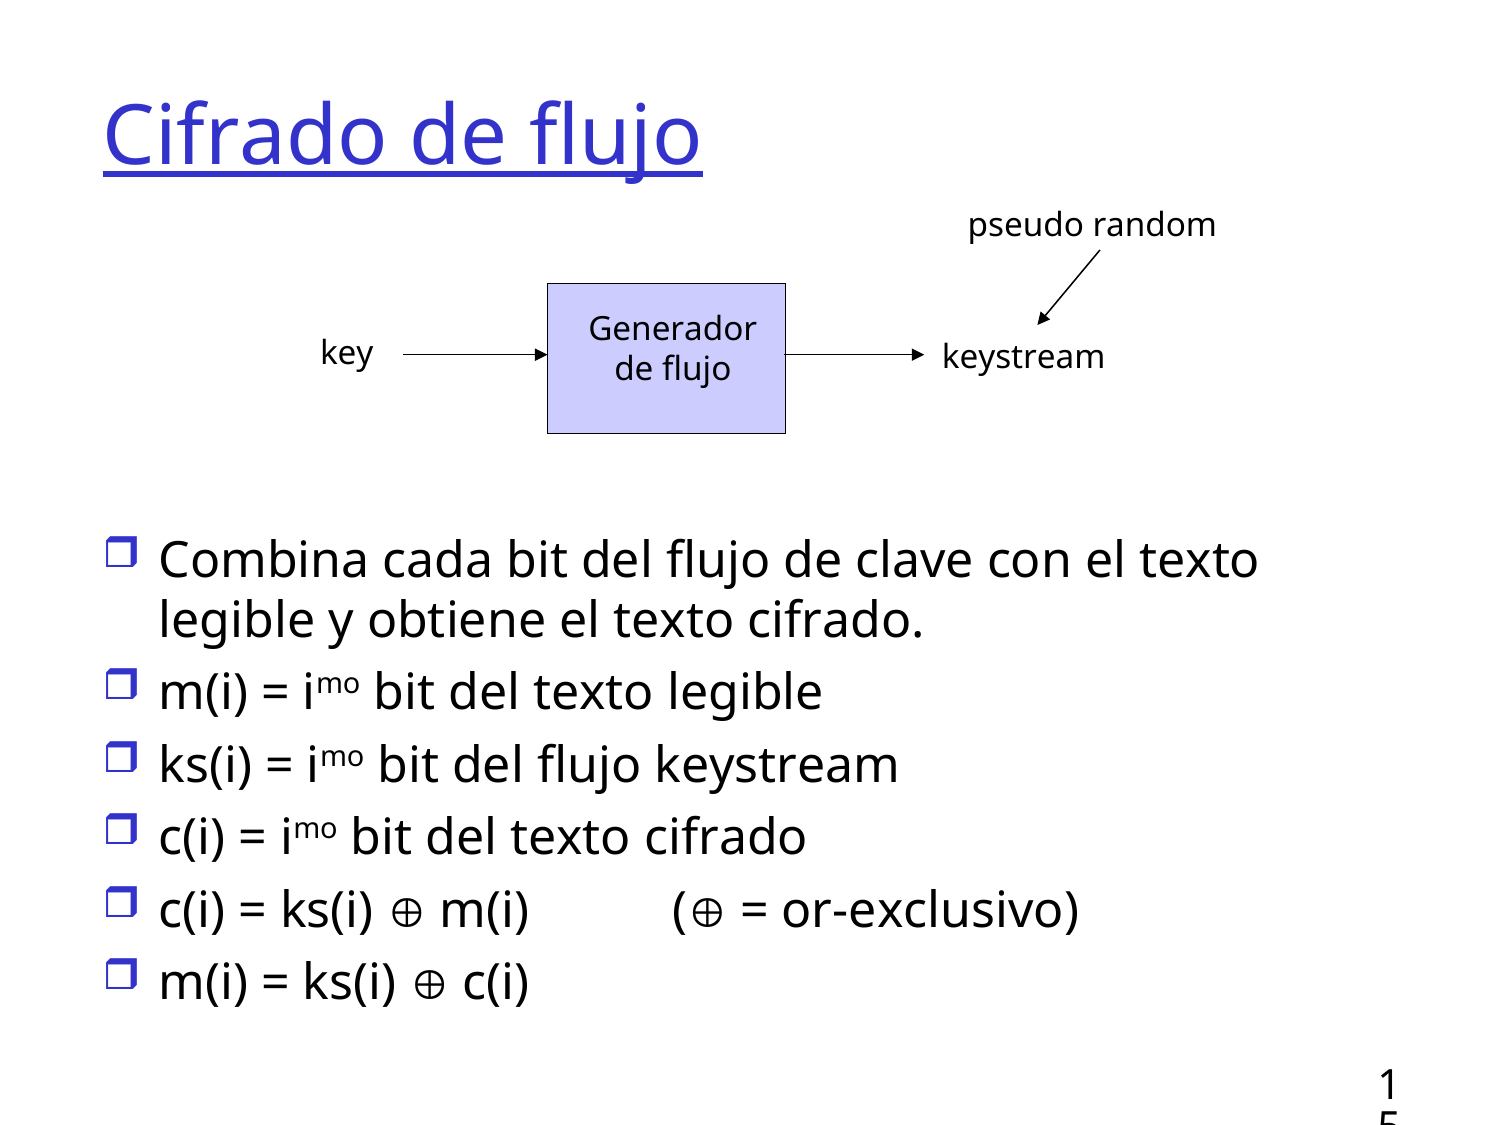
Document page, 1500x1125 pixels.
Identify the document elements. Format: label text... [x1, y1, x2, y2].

list Combina cada bit del flujo de clave con el texto legible y obtiene el texto cifrado. m(i) = imo bit del texto legible ks(i) = imo bit del flujo keystream c(i) = imo bit del texto cifrado c(i) = ks(i)  m(i) ( = or-exclusivo) m(i) = ks(i)  c(i) [87, 519, 1363, 1025]
text_box keystream [927, 327, 1121, 383]
text_box [547, 283, 786, 434]
text_box pseudo random [952, 195, 1233, 251]
title Cifrado de flujo [87, 37, 1363, 225]
text_box Generador de flujo [573, 299, 773, 395]
text_box key [305, 323, 389, 379]
